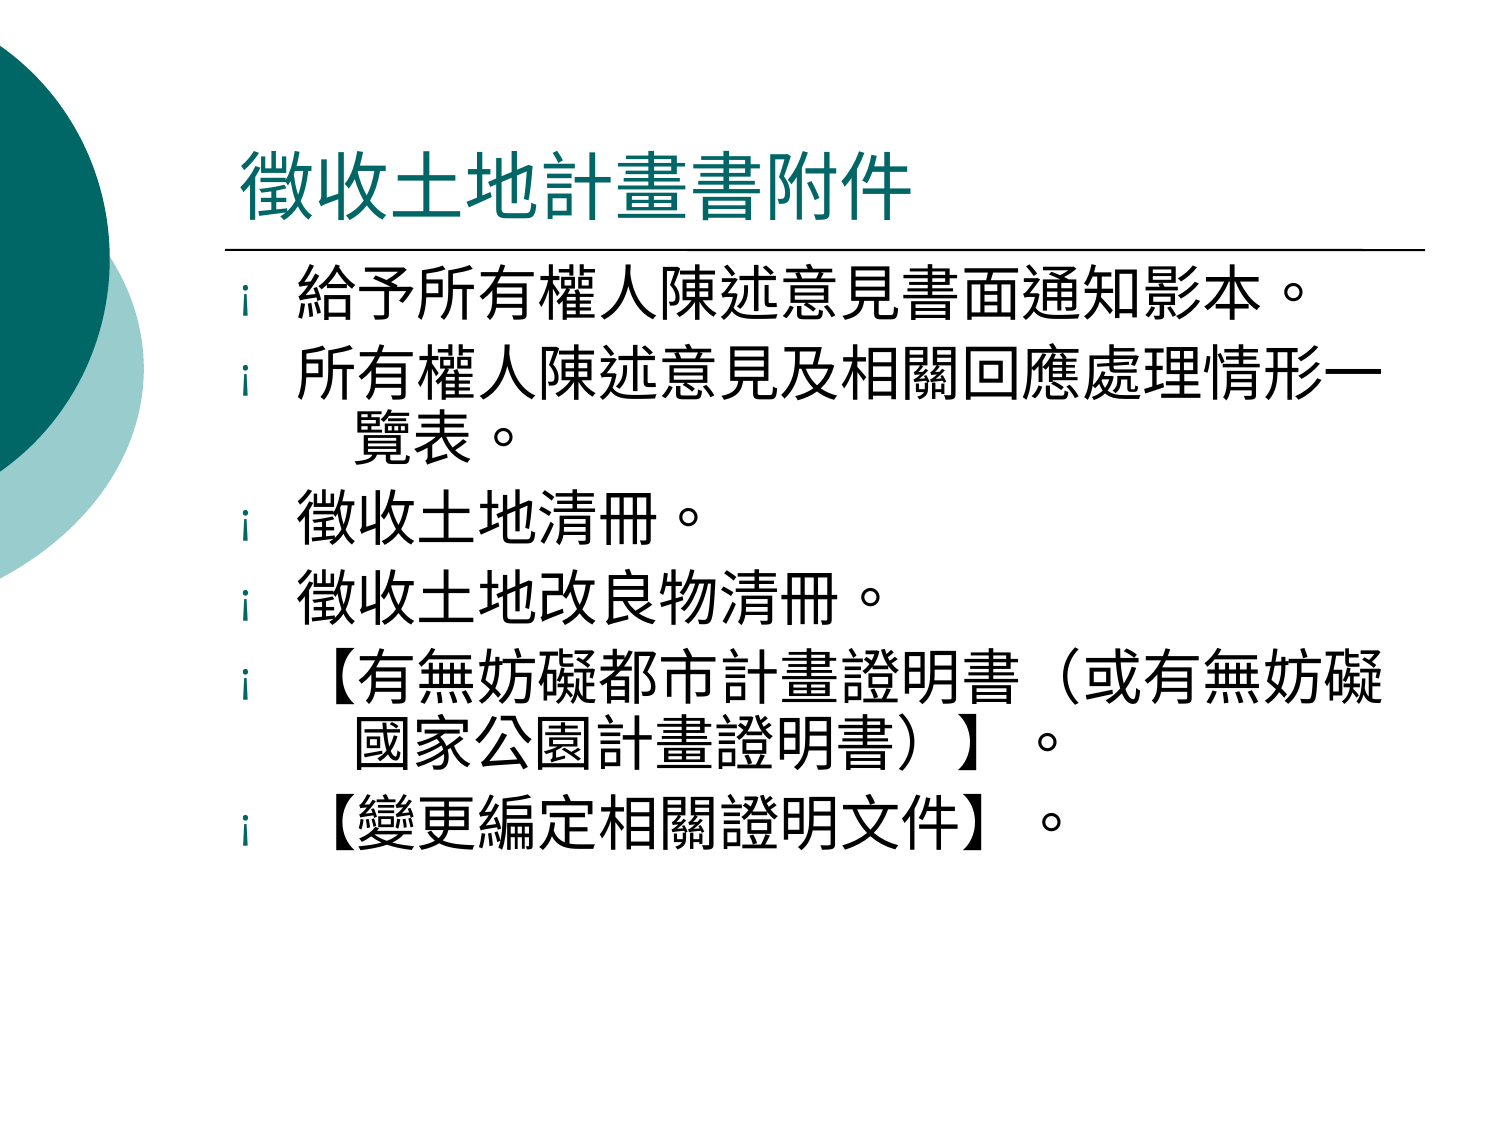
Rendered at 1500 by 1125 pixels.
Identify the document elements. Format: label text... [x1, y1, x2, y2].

title 徵收土地計畫書附件 [224, 49, 1425, 237]
list 給予所有權人陳述意見書面通知影本。 所有權人陳述意見及相關回應處理情形一覽表。 徵收土地清冊。 徵收土地改良物清冊。 【有無妨礙都市計畫證明書（或有無妨礙國家公園計畫證明書）】。 【變更編定相關證明文件】。 [224, 255, 1425, 1083]
